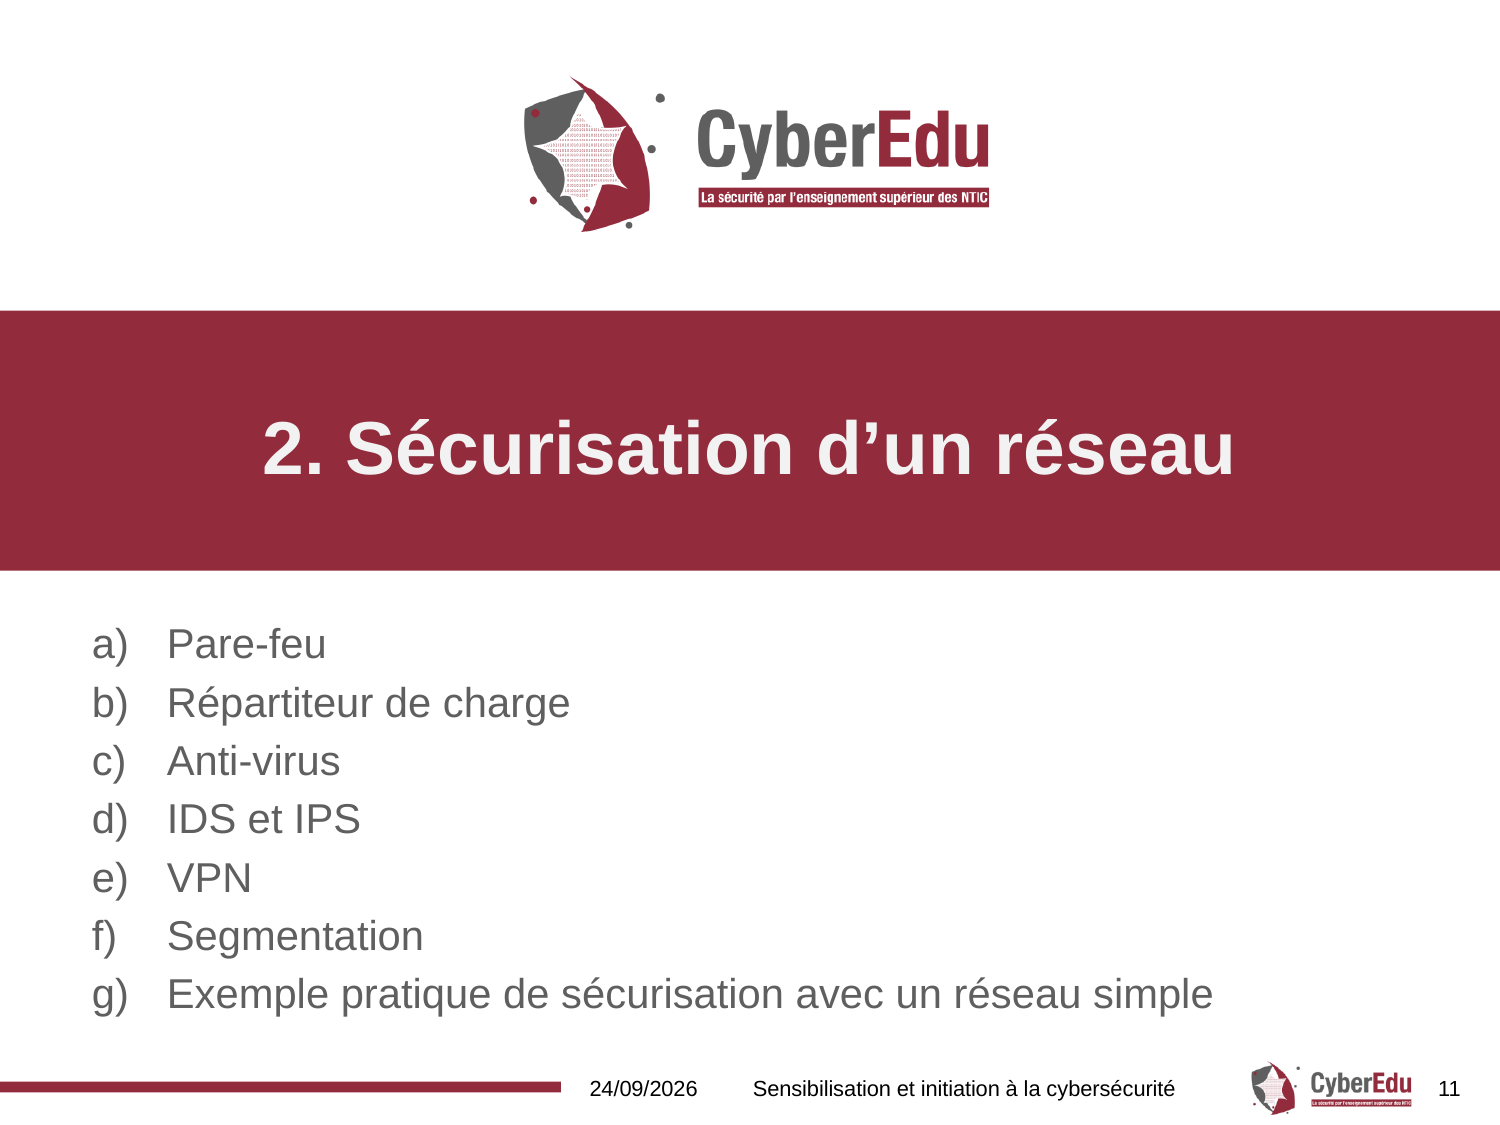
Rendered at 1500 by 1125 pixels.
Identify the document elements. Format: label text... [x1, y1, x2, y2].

footer Sensibilisation et initiation à la cybersécurité [738, 1057, 1236, 1118]
slide_number 15/11/2020 [561, 1057, 727, 1118]
title 2. Sécurisation d’un réseau [75, 338, 1425, 551]
picture [509, 75, 991, 232]
list Pare-feu Répartiteur de charge Anti-virus IDS et IPS VPN Segmentation Exemple pratique de sécurisation avec un réseau simple [76, 609, 1424, 1000]
picture [1246, 1060, 1412, 1115]
slide_number <numéro> [1423, 1057, 1495, 1118]
